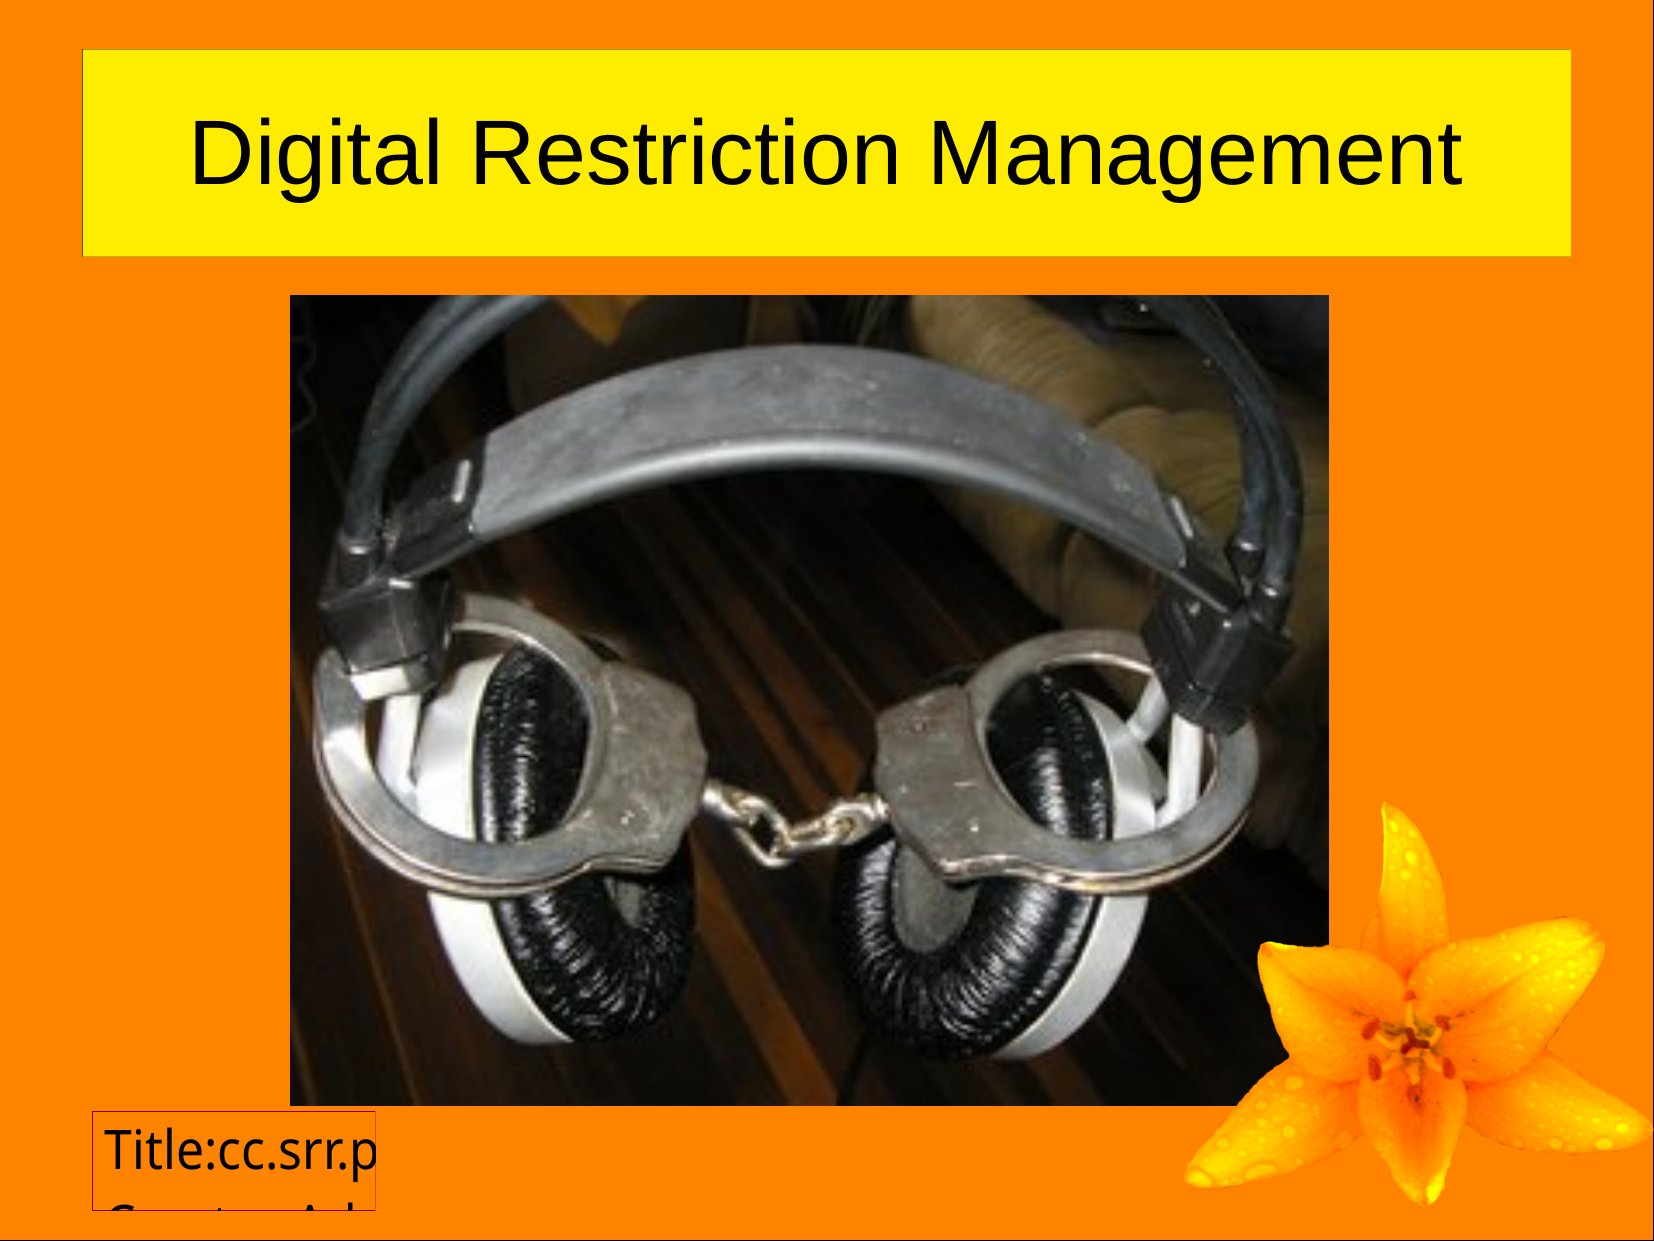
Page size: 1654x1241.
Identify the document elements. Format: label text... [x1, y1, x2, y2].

picture [290, 295, 1654, 1241]
picture [88, 1108, 376, 1211]
text_box [0, 0, 1654, 1241]
title Digital Restriction Management [82, 49, 1571, 257]
